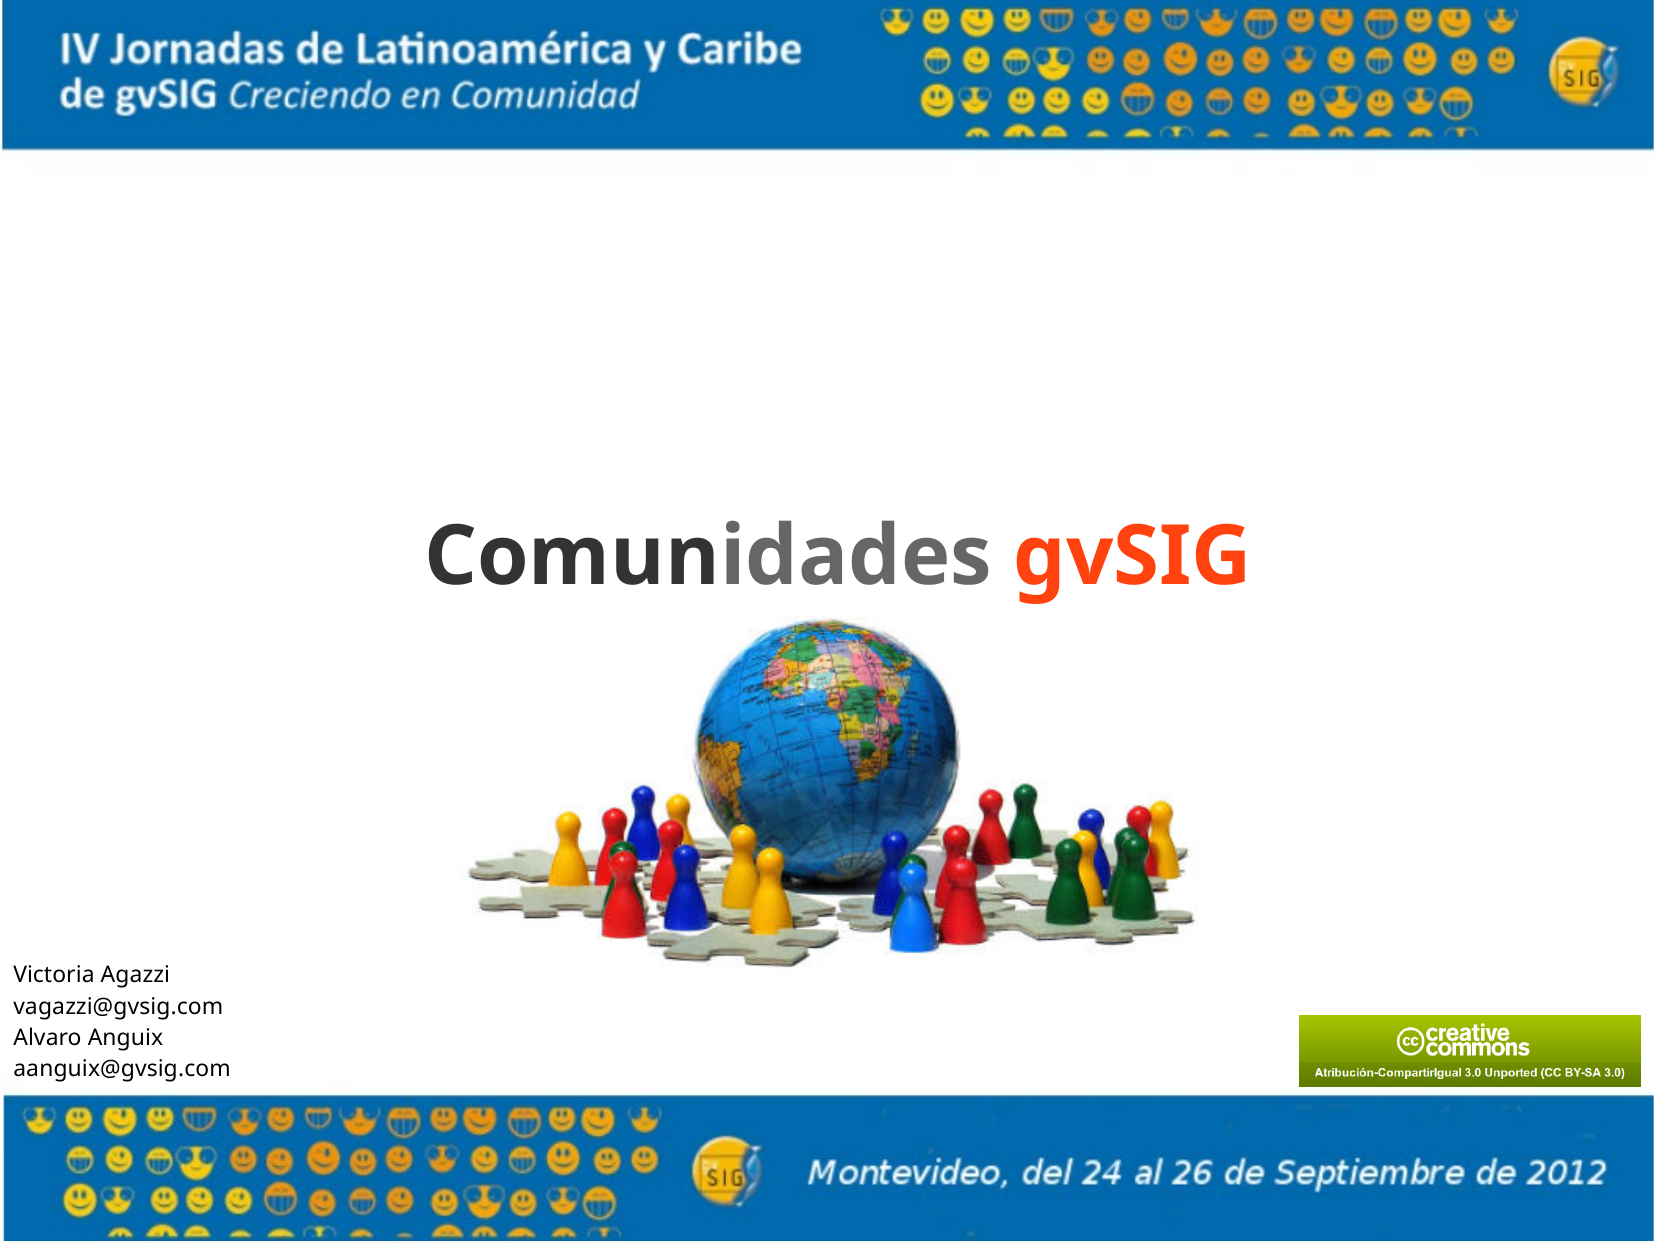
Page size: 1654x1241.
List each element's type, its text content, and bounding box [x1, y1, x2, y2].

title Comunidades gvSIG [124, 448, 1554, 656]
text_box Victoria Agazzi vagazzi@gvsig.com Alvaro Anguix aanguix@gvsig.com [0, 950, 384, 1077]
picture [1, 0, 1654, 1241]
